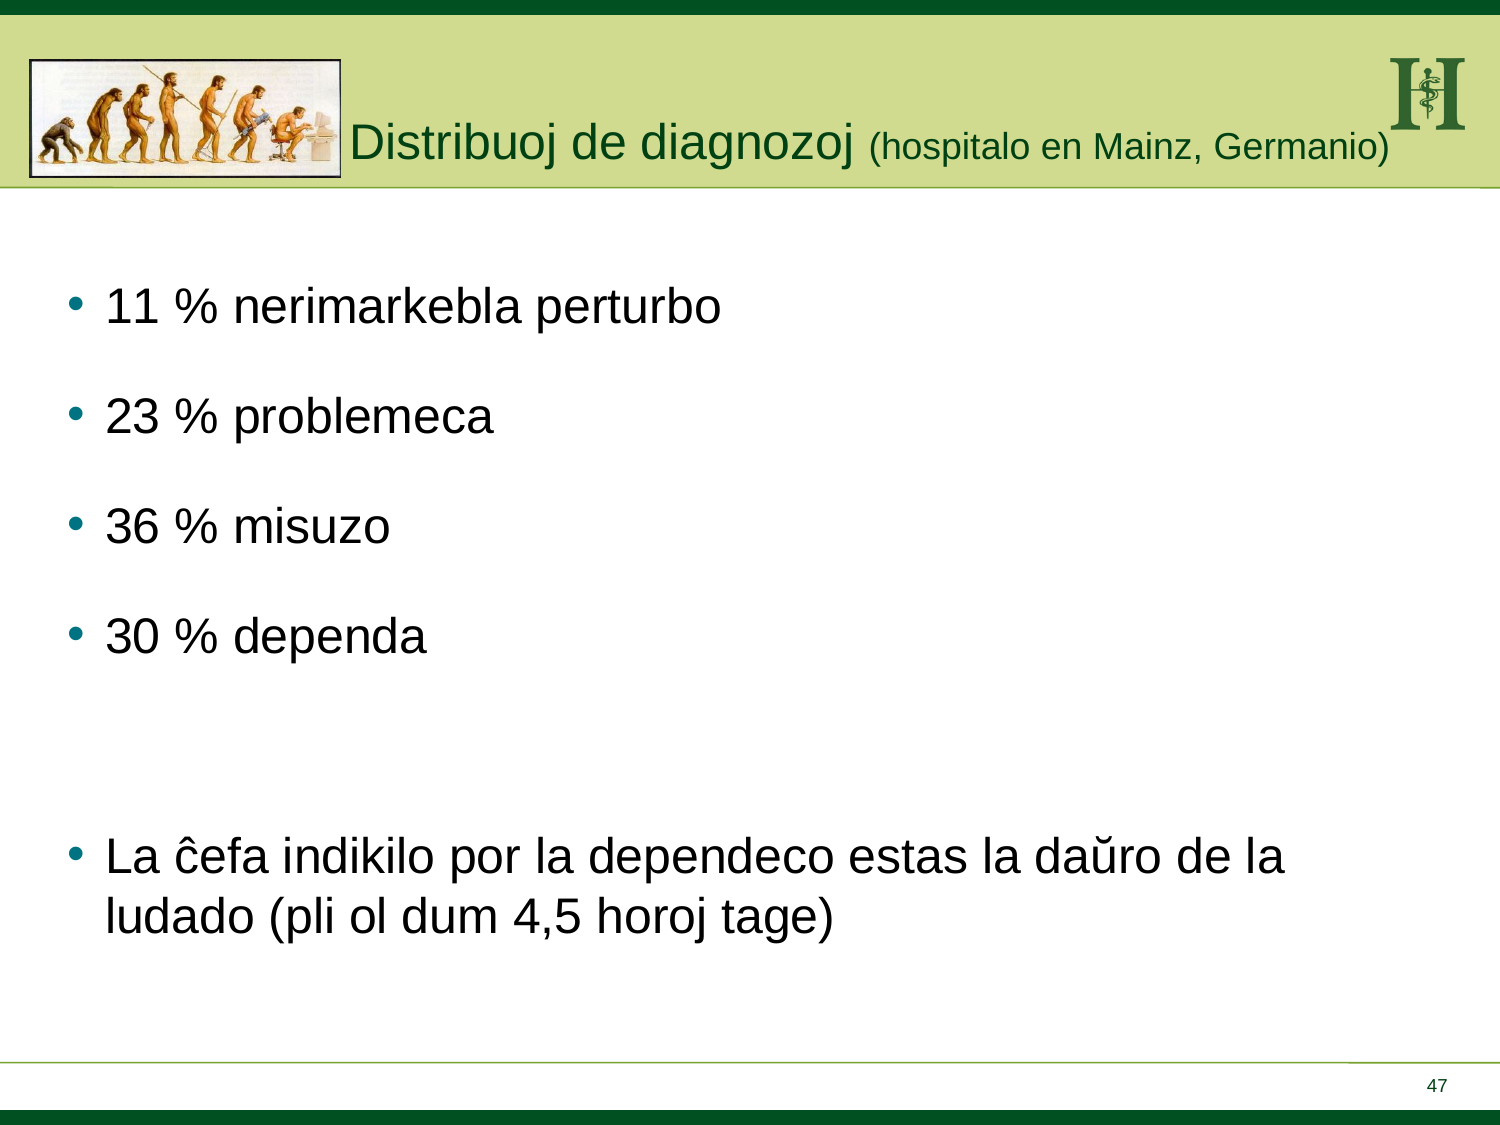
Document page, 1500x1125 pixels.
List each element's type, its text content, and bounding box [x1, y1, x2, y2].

picture [0, 15, 1500, 186]
title Distribuoj de diagnozoj (hospitalo en Mainz, Germanio) [265, 27, 1447, 178]
text_box 11 % nerimarkebla perturbo 23 % problemeca 36 % misuzo 30 % dependa La ĉefa indikilo por la dependeco estas la daŭro de la ludado (pli ol dum 4,5 horoj tage) [52, 265, 1448, 1036]
